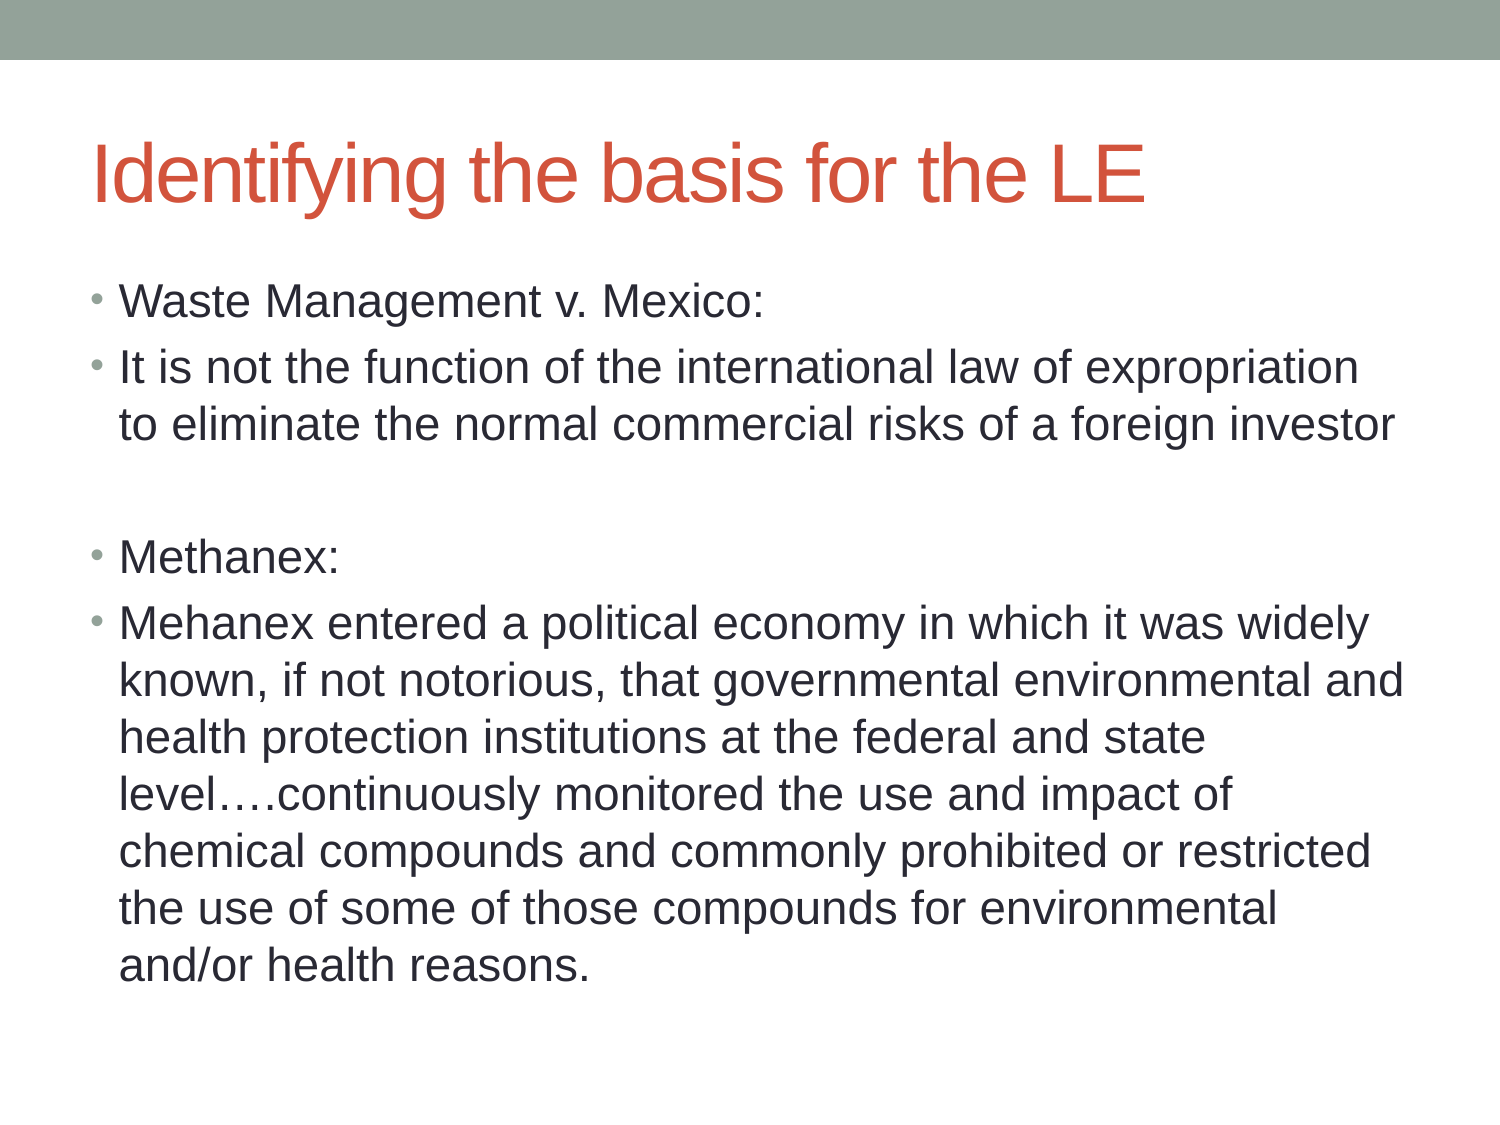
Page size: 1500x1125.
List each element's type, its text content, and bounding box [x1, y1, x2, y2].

title Identifying the basis for the LE [75, 87, 1425, 250]
list Waste Management v. Mexico: It is not the function of the international law of expropriation to eliminate the normal commercial risks of a foreign investor Methanex: Mehanex entered a political economy in which it was widely known, if not notorious, that governmental environmental and health protection institutions at the federal and state level….continuously monitored the use and impact of chemical compounds and commonly prohibited or restricted the use of some of those compounds for environmental and/or health reasons. [75, 262, 1425, 1063]
